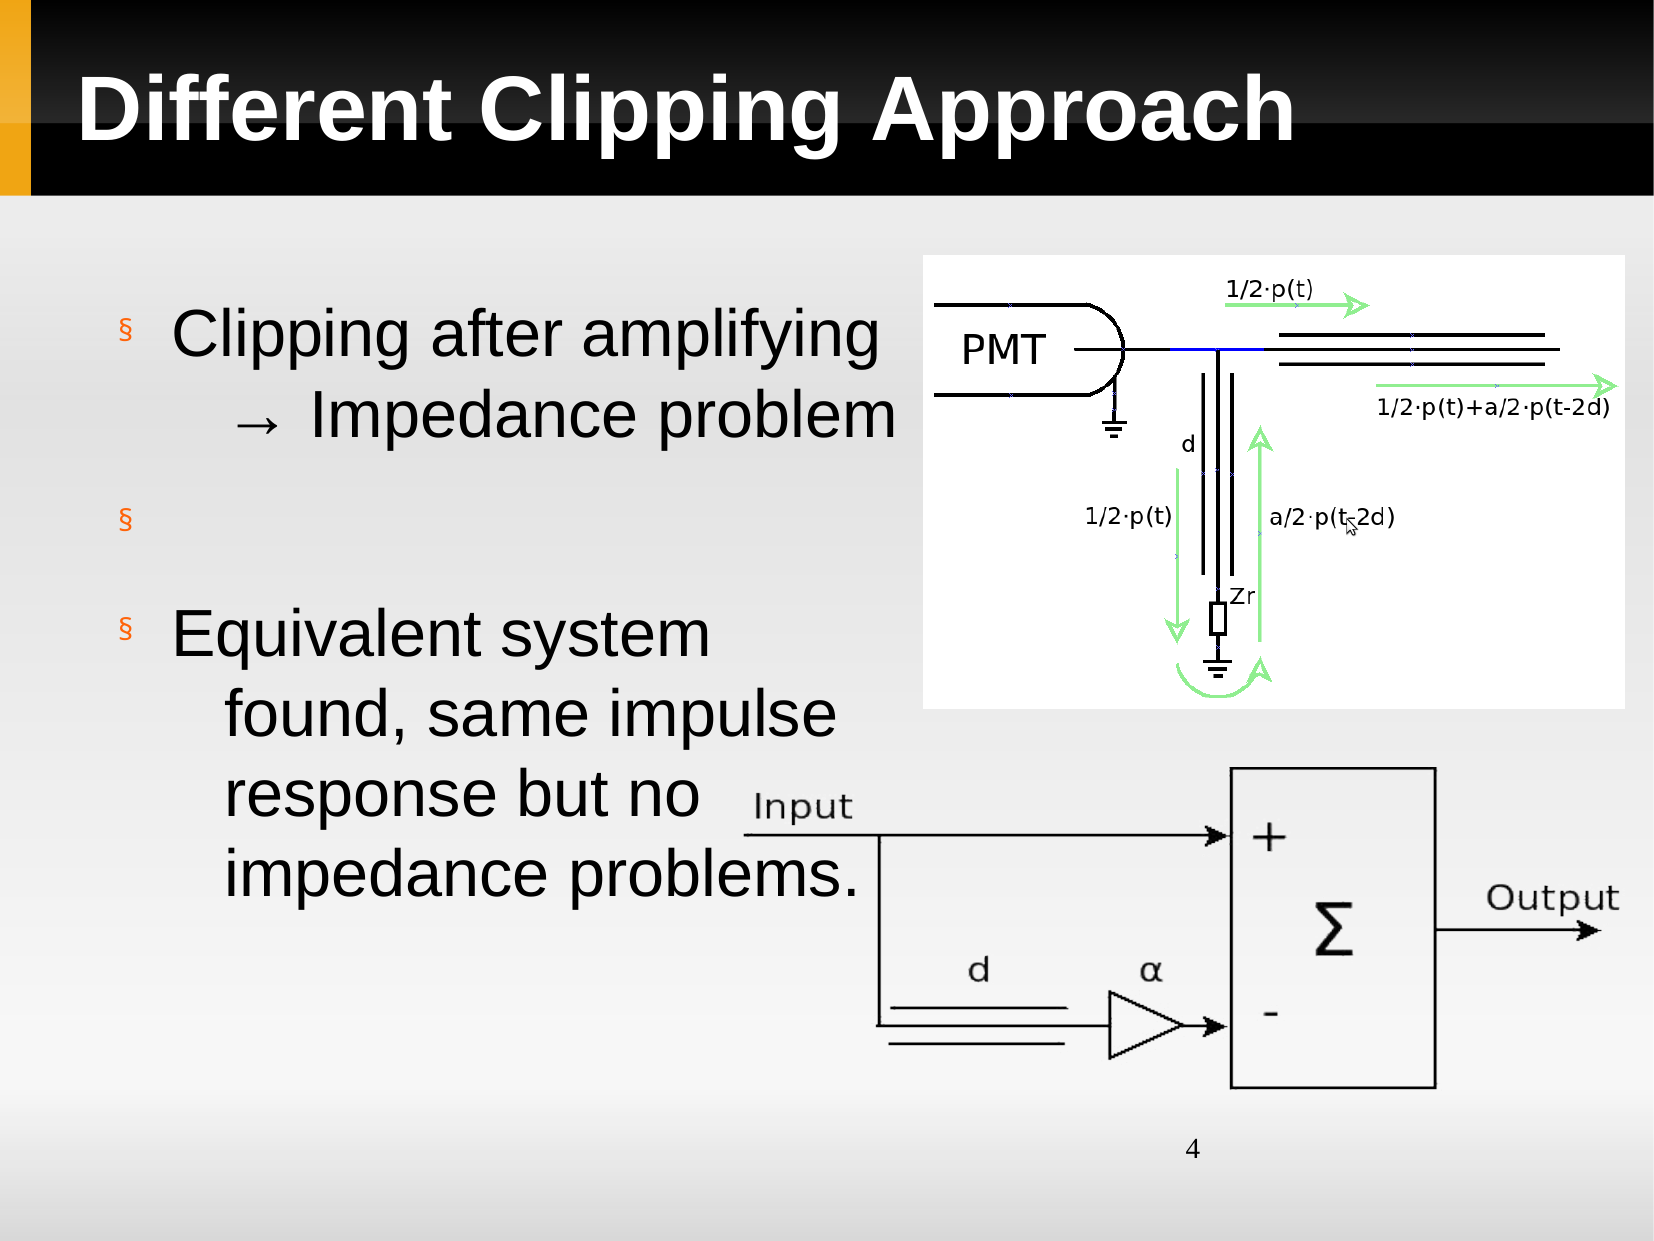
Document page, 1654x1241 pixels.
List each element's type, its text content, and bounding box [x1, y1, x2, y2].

title Different Clipping Approach [76, 7, 1565, 200]
picture [923, 255, 1625, 709]
list Clipping after amplifying → Impedance problem Equivalent system found, same impulse response but no impedance problems. [82, 290, 916, 1094]
text_box [1185, 1129, 1571, 1216]
picture [742, 767, 1625, 1093]
